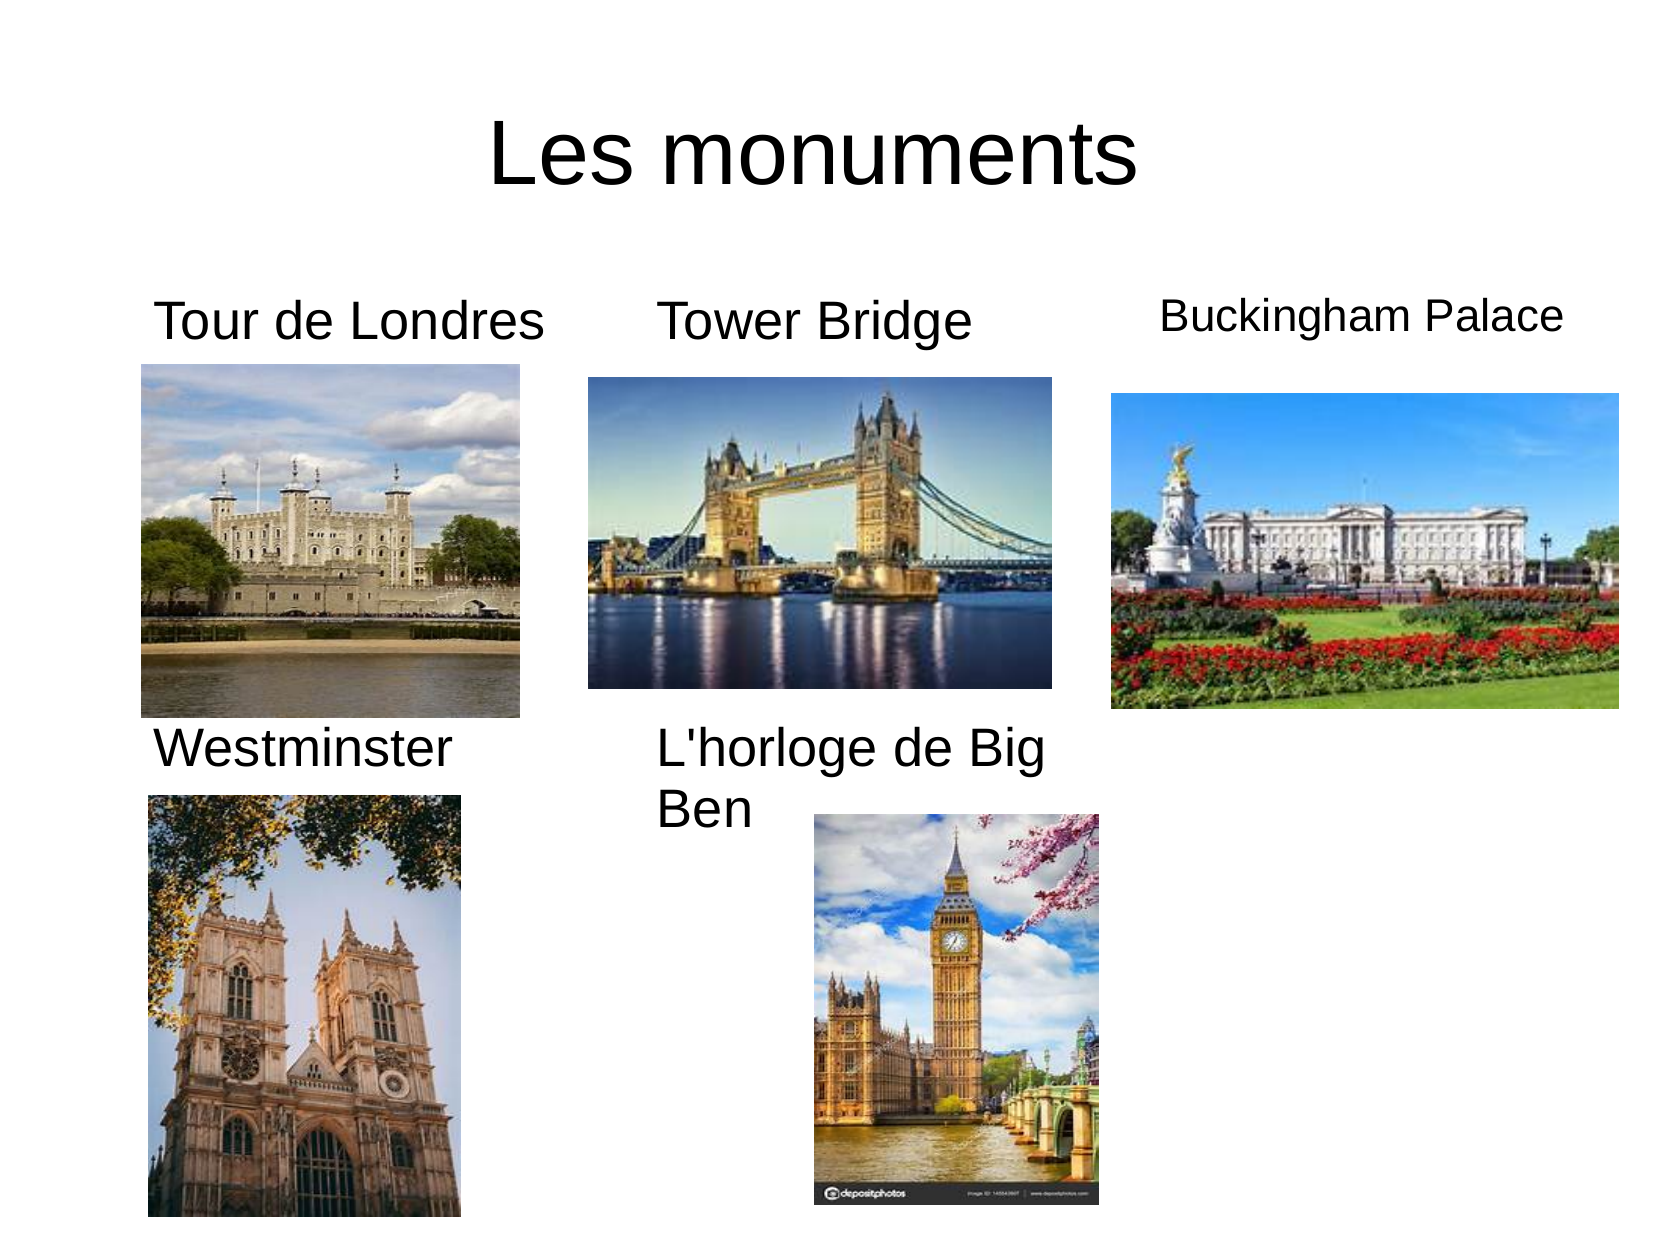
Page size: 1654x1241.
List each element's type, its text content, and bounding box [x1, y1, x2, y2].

picture [1111, 393, 1619, 709]
picture [588, 377, 1052, 689]
picture [141, 364, 520, 718]
picture [814, 814, 1099, 1205]
picture [148, 795, 461, 1217]
list Westminster [82, 717, 562, 1109]
list Buckingham Palace [1088, 290, 1569, 681]
list Tour de Londres [82, 290, 562, 681]
list L'horloge de Big Ben [585, 717, 1065, 1109]
list Tower Bridge [585, 290, 1065, 681]
title Les monuments [82, 49, 1571, 257]
